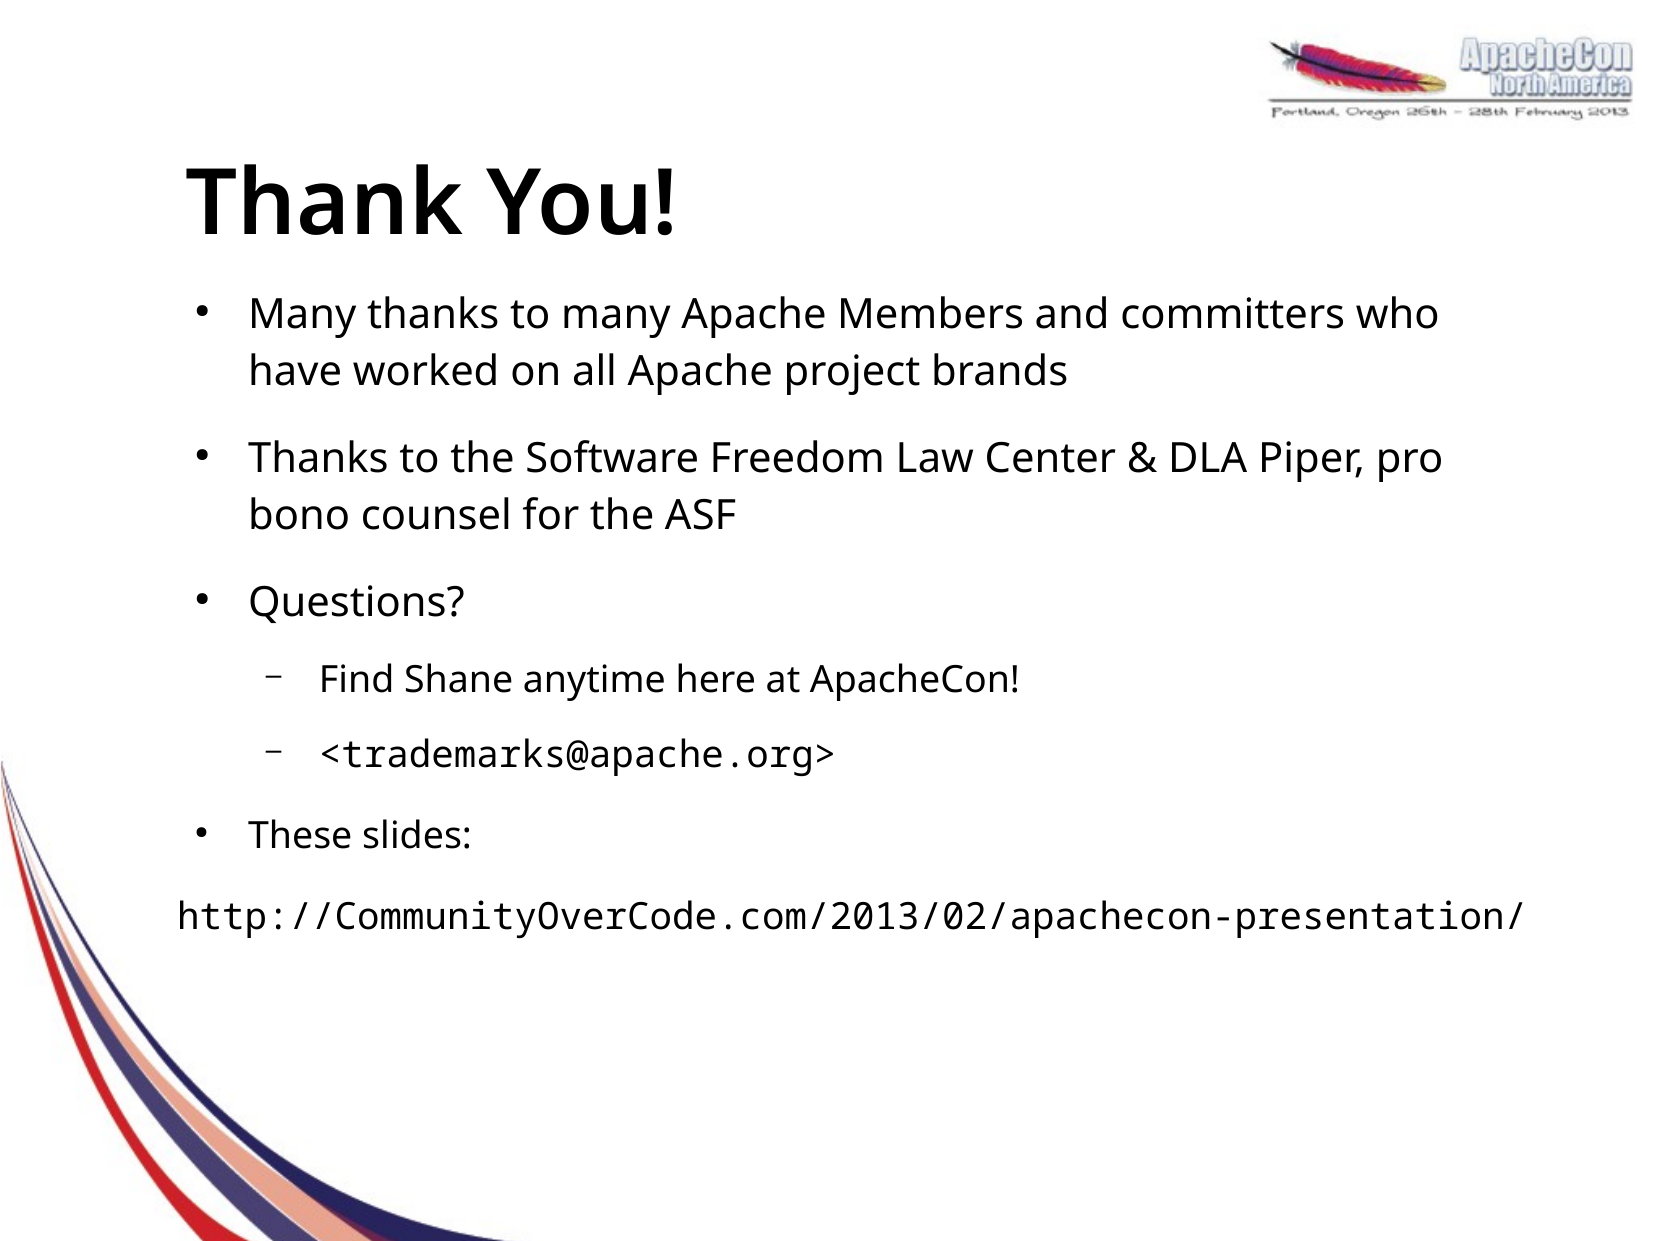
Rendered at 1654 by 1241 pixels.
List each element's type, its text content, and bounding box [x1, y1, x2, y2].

title Thank You! [177, 134, 1536, 262]
list Many thanks to many Apache Members and committers who have worked on all Apache project brands Thanks to the Software Freedom Law Center & DLA Piper, pro bono counsel for the ASF Questions? Find Shane anytime here at ApacheCon! <trademarks@apache.org> These slides: http://CommunityOverCode.com/2013/02/apachecon-presentation/ [177, 283, 1536, 1004]
picture [0, 0, 1654, 1241]
